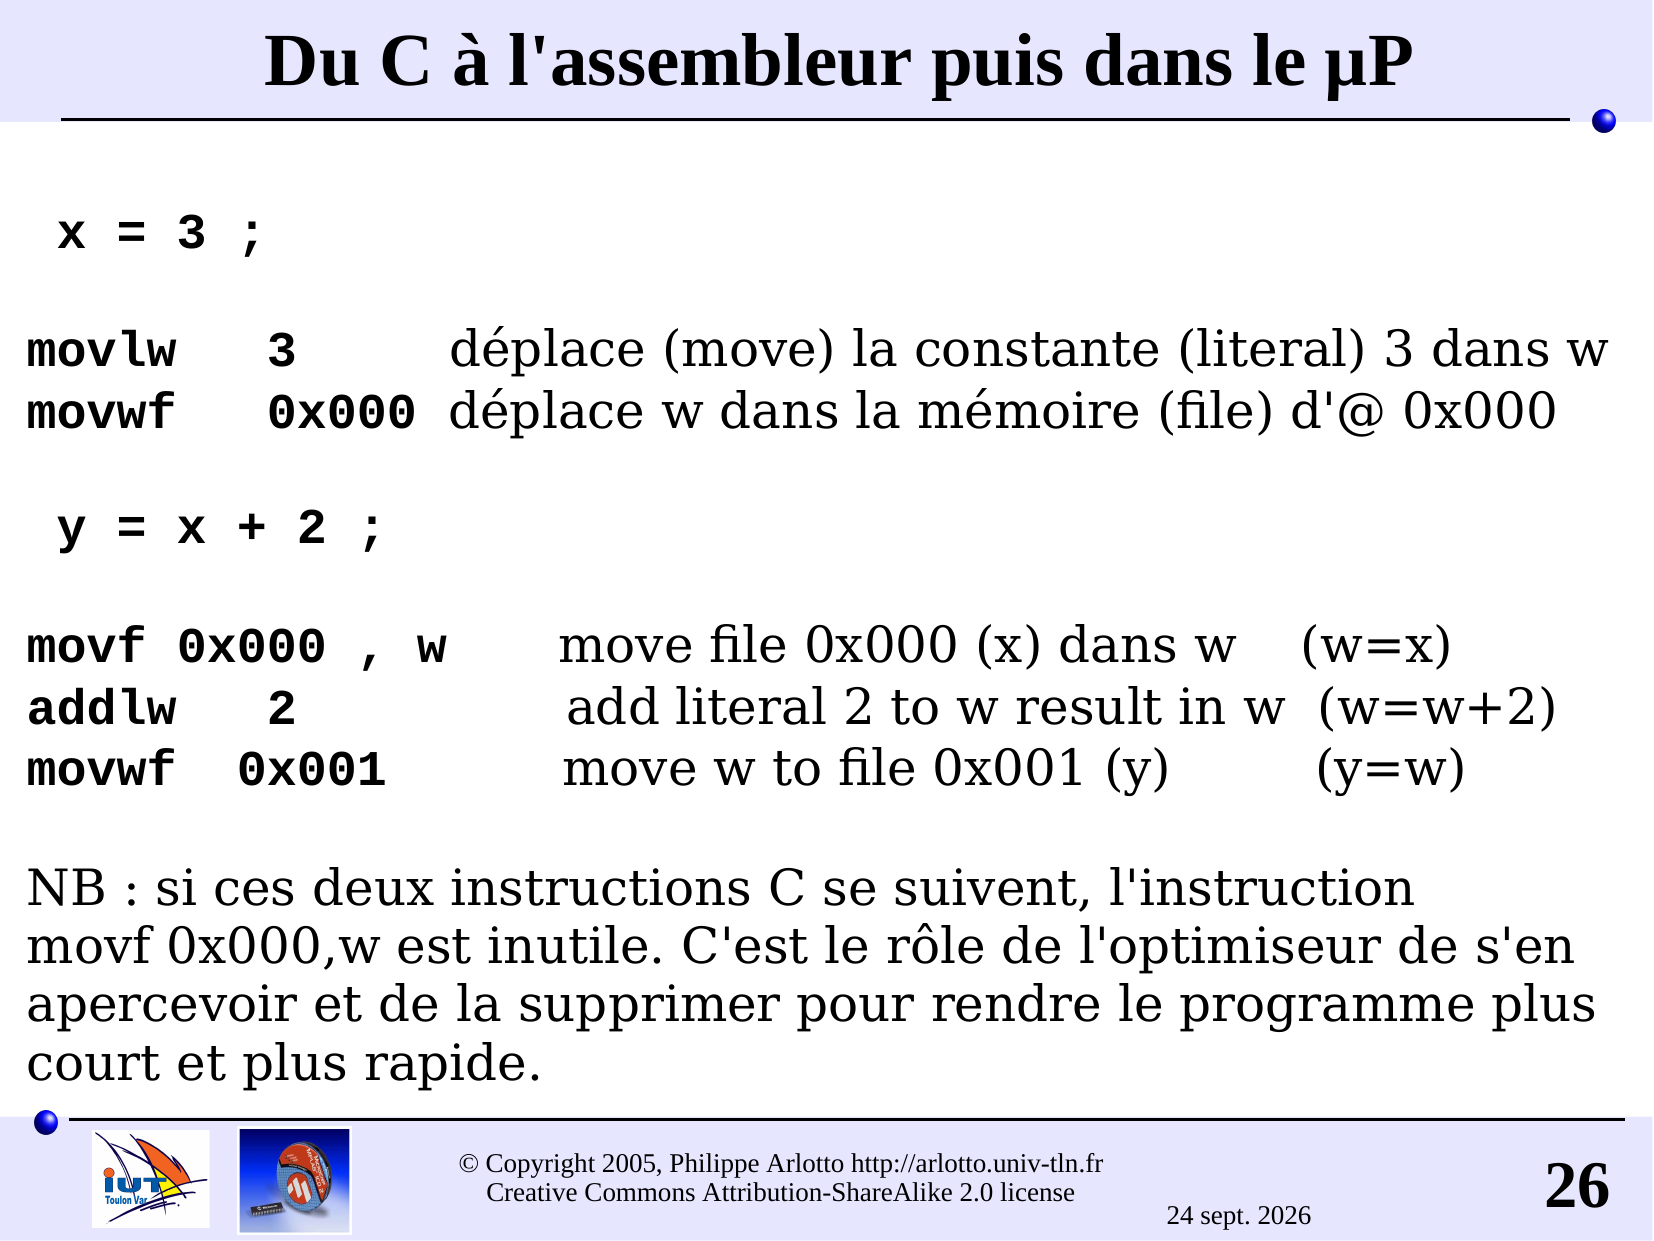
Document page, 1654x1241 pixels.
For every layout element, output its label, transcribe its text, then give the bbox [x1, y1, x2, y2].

title Du C à l'assembleur puis dans le µP [95, 14, 1585, 107]
picture [237, 1209, 352, 1235]
text_box x = 3 ; movlw 3 déplace (move) la constante (literal) 3 dans w movwf 0x000 déplace w dans la mémoire (file) d'@ 0x000 y = x + 2 ; movf 0x000 , w move file 0x000 (x) dans w (w=x) addlw 2 add literal 2 to w result in w (w=w+2) movwf 0x001 move w to file 0x001 (y) (y=w) NB : si ces deux instructions C se suivent, l'instruction movf 0x000,w est inutile. C'est le rôle de l'optimiseur de s'en apercevoir et de la supprimer pour rendre le programme plus court et plus rapide. [26, 206, 1611, 1209]
